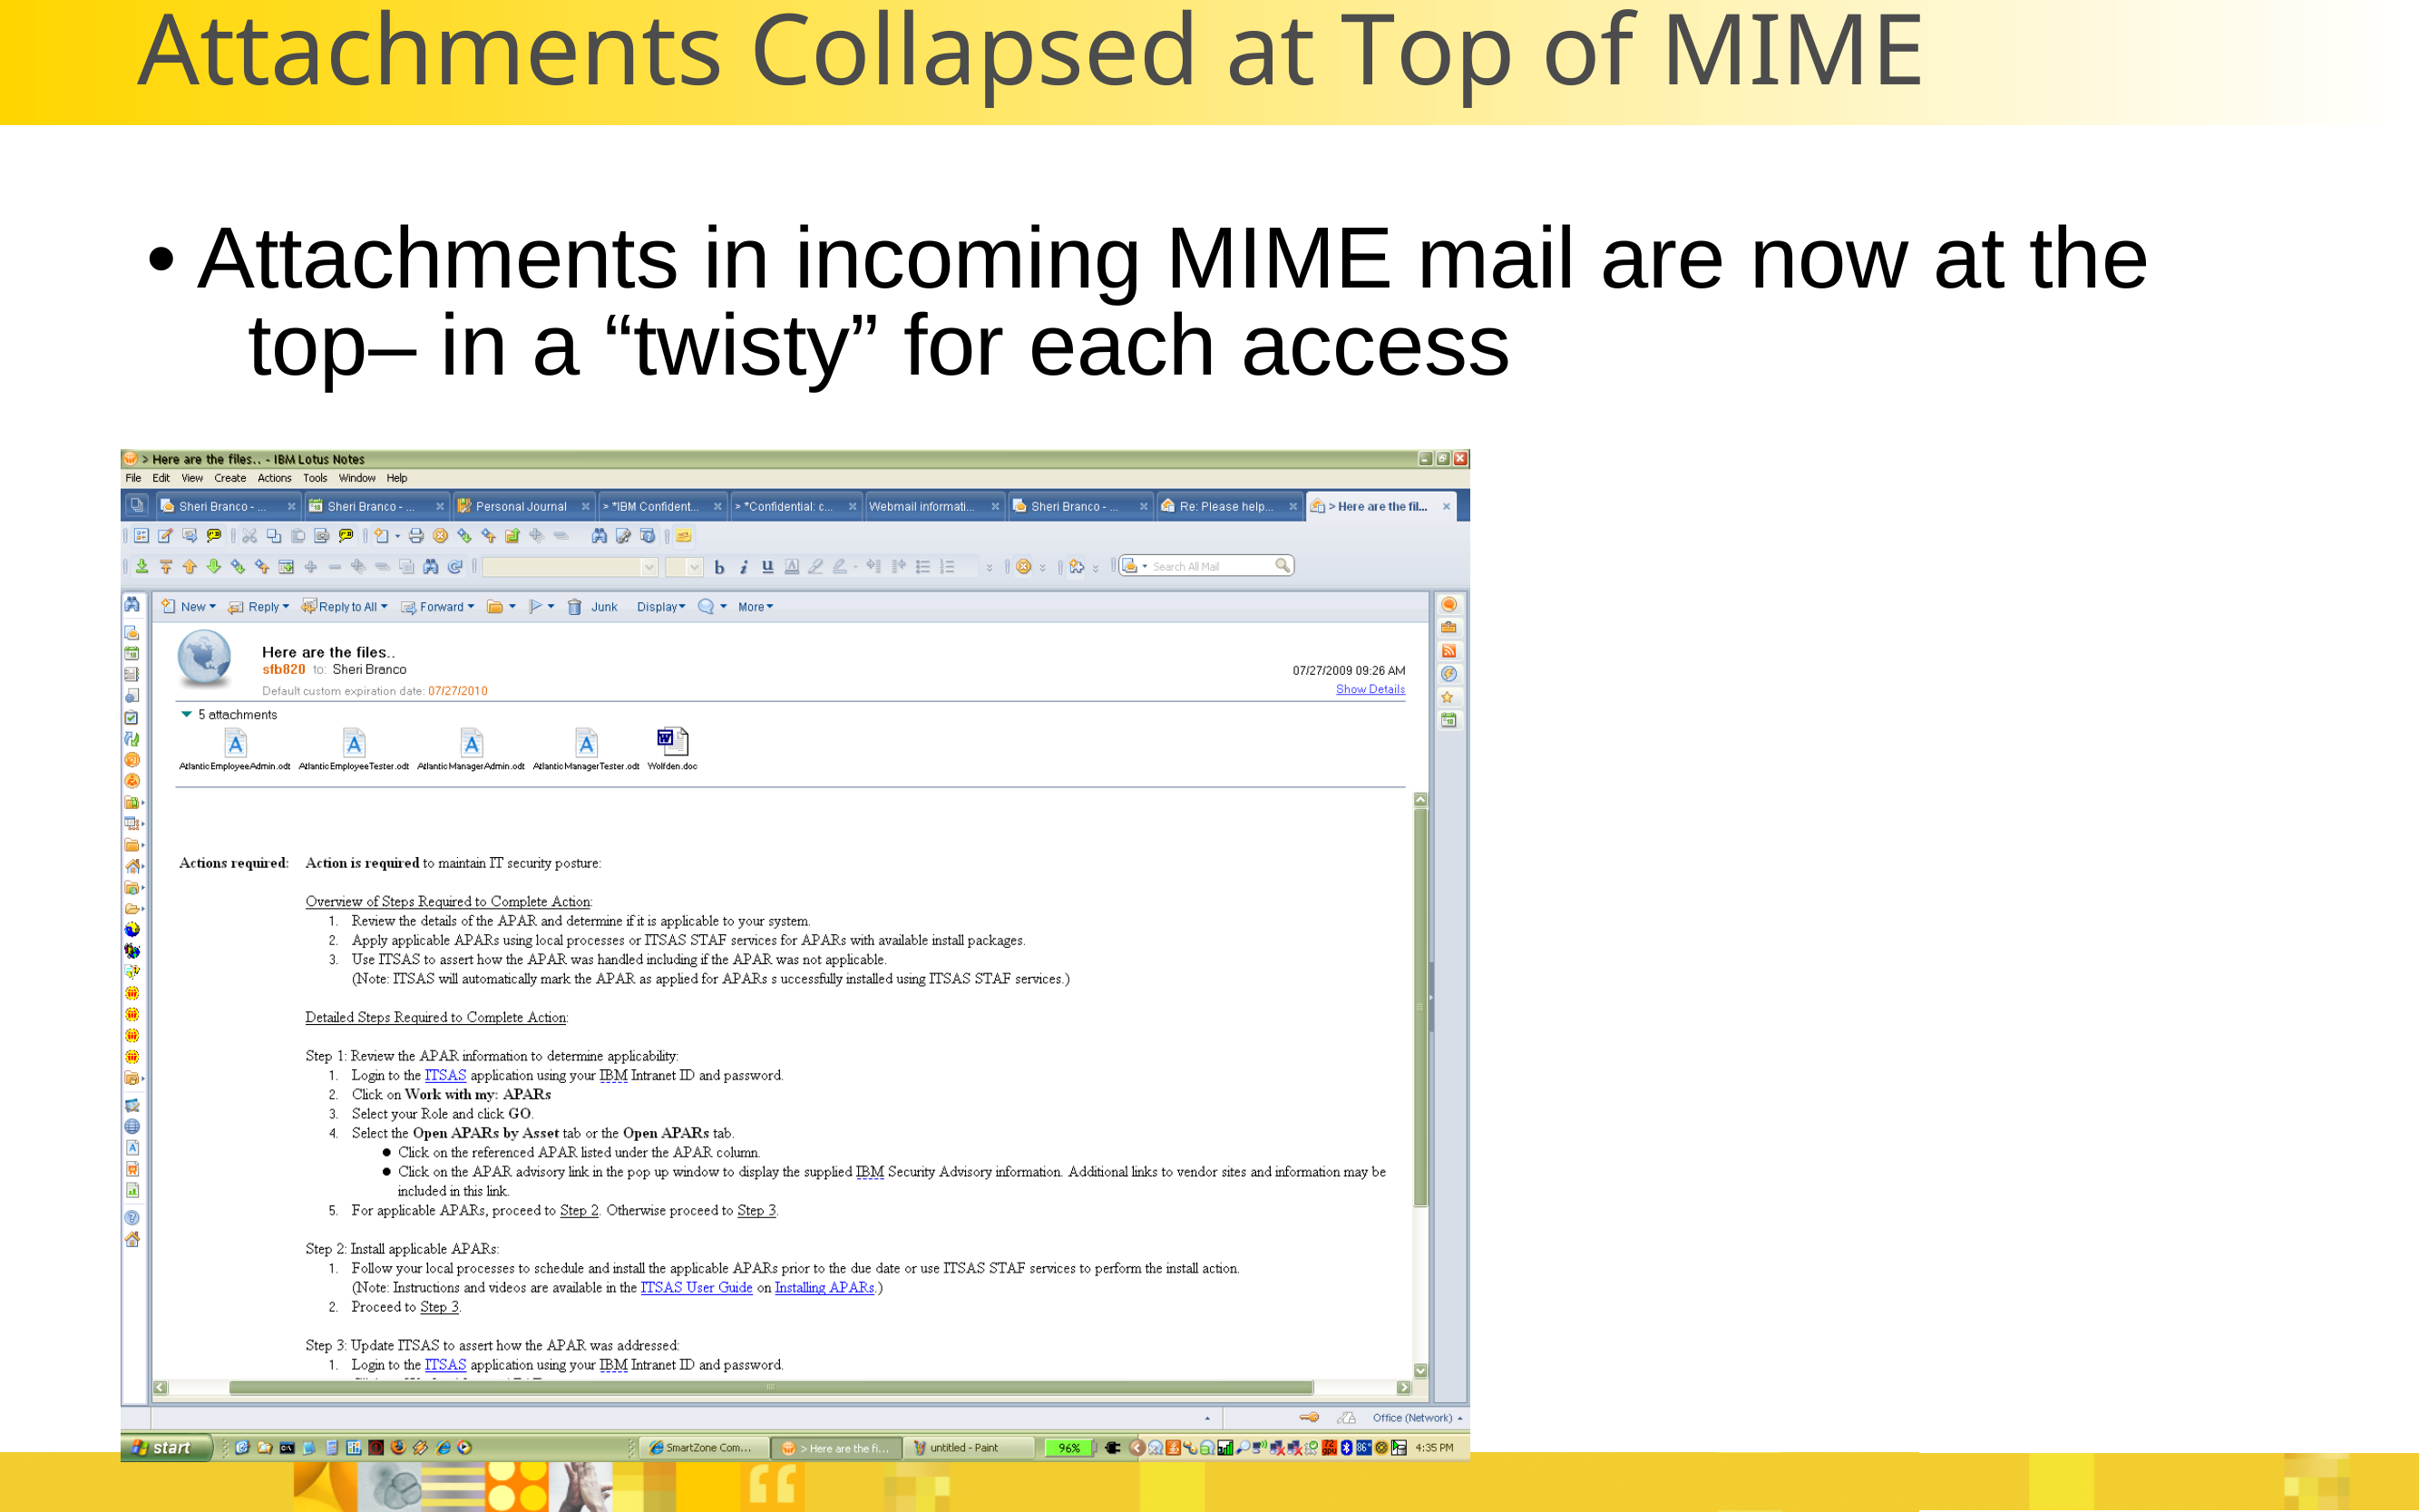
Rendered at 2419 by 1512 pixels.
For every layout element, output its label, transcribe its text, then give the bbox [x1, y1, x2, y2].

text_box [0, 0, 2419, 125]
title Attachments Collapsed at Top of MIME [137, 2, 2315, 127]
picture [0, 1210, 2419, 1512]
list Attachments in incoming MIME mail are now at the top– in a “twisty” for each access [121, 211, 2298, 1210]
